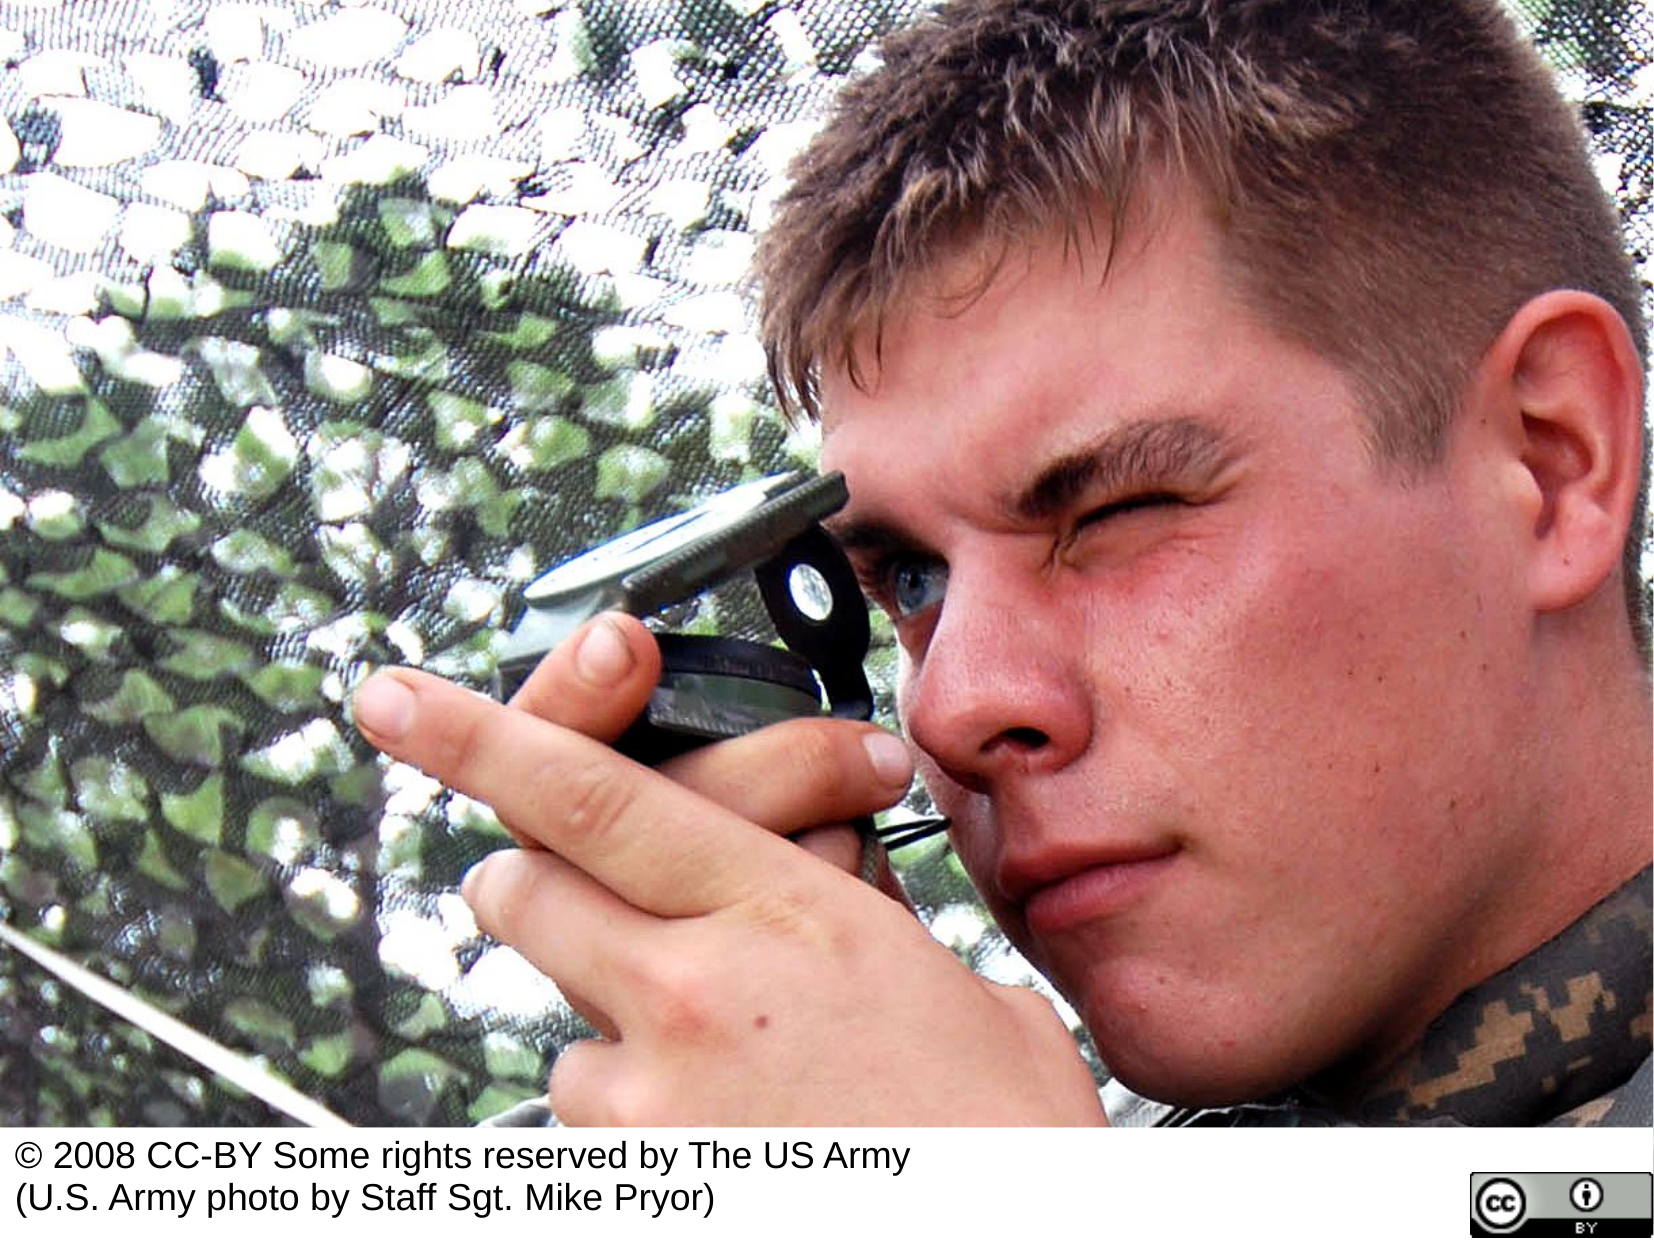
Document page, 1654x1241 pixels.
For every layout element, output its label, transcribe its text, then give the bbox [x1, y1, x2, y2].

picture [1470, 1172, 1654, 1238]
text_box © 2008 CC-BY Some rights reserved by The US Army (U.S. Army photo by Staff Sgt. Mike Pryor) [0, 1127, 1654, 1227]
picture [0, 0, 1654, 1127]
